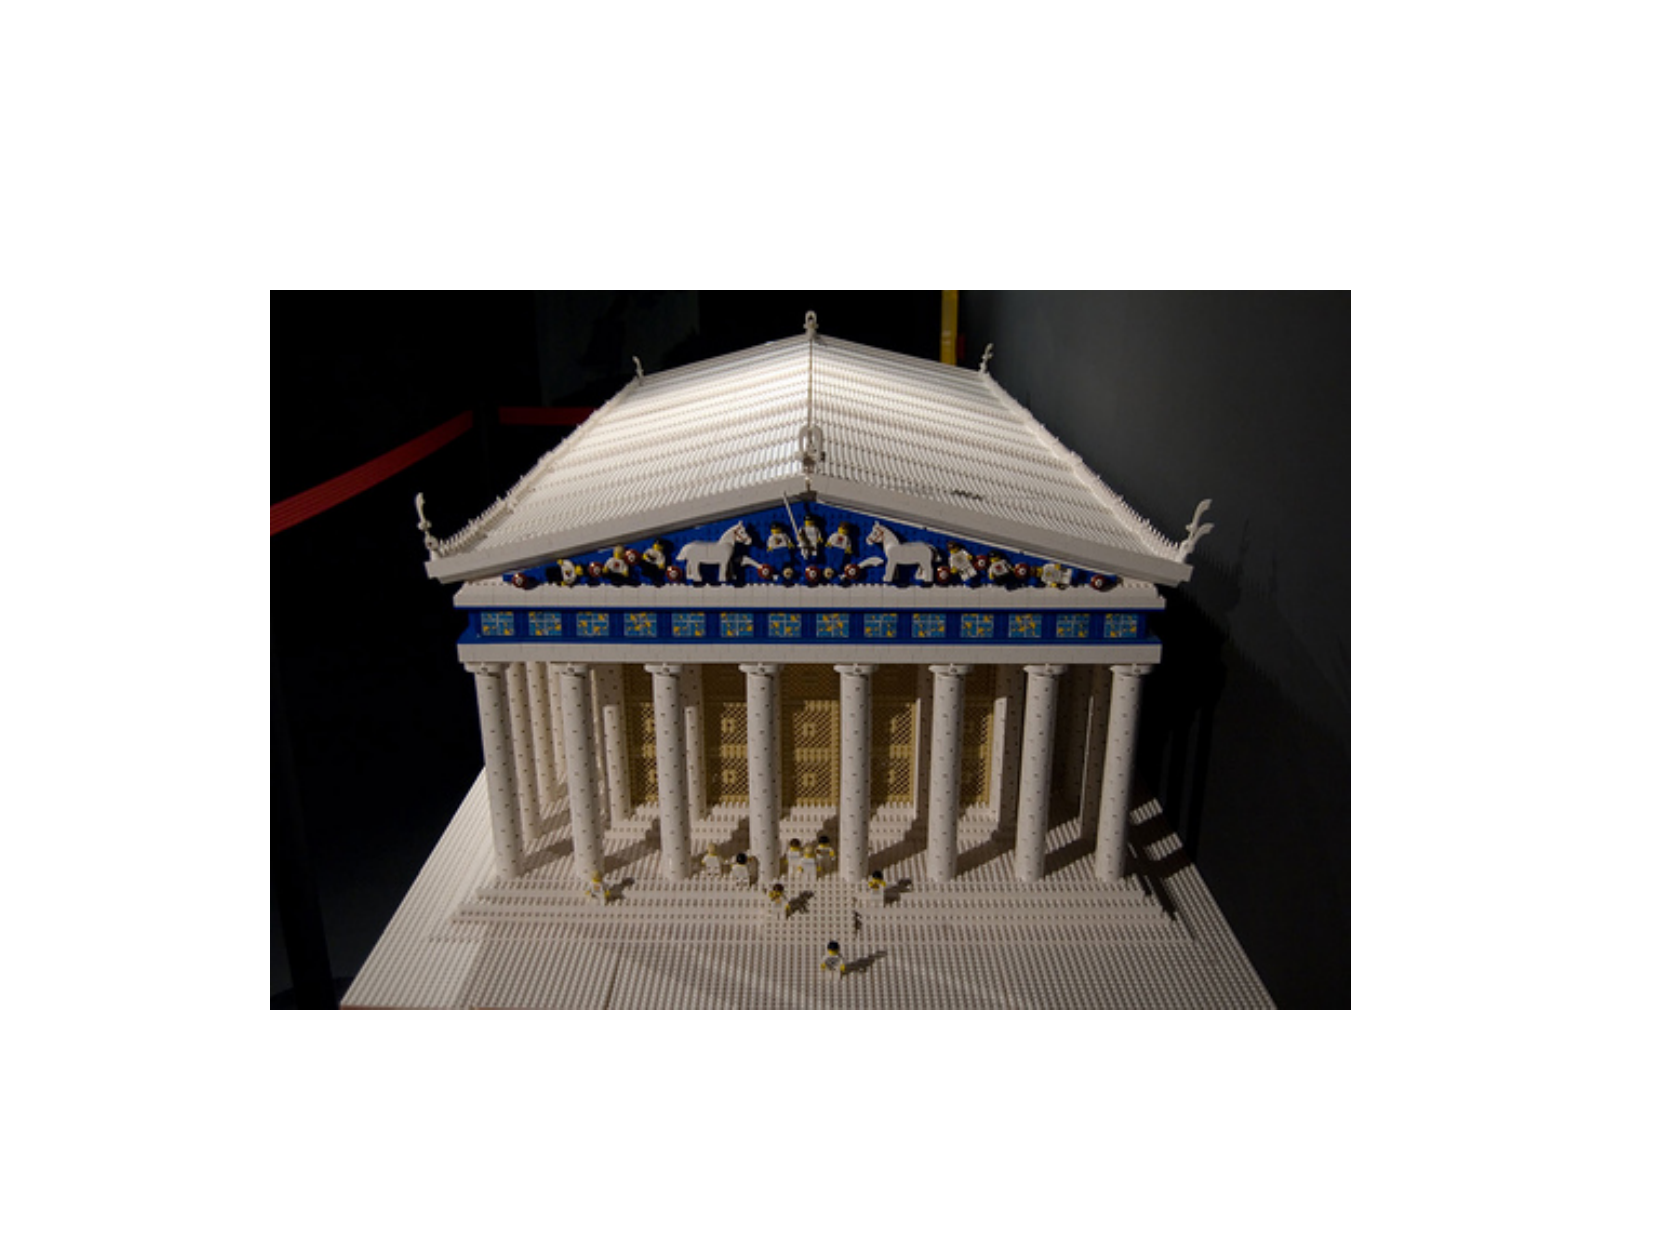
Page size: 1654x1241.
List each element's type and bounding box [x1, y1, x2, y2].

picture [270, 290, 1351, 1010]
